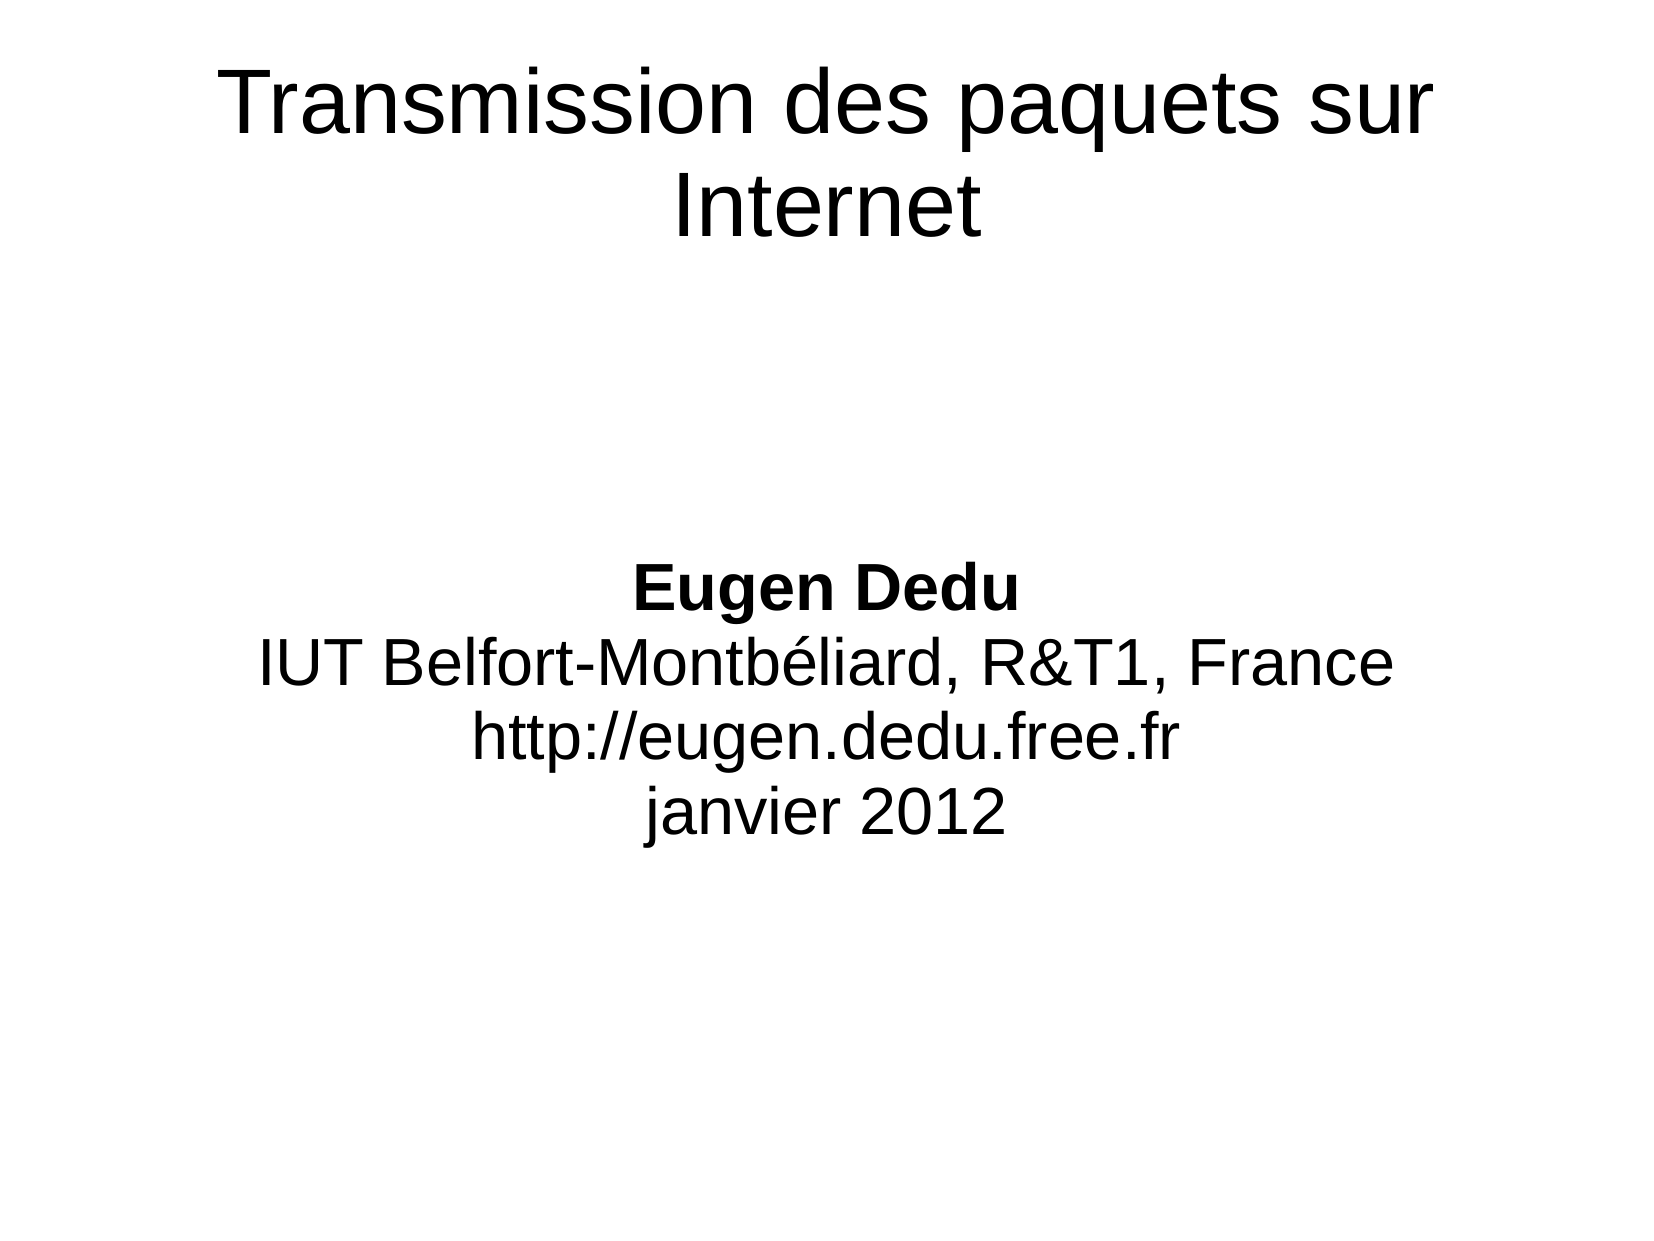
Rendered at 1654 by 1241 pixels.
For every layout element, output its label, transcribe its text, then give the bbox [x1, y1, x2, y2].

title Transmission des paquets sur Internet [82, 49, 1571, 257]
subtitle Eugen Dedu IUT Belfort-Montbéliard, R&T1, France http://eugen.dedu.free.fr janvier 2012 [82, 290, 1571, 1109]
